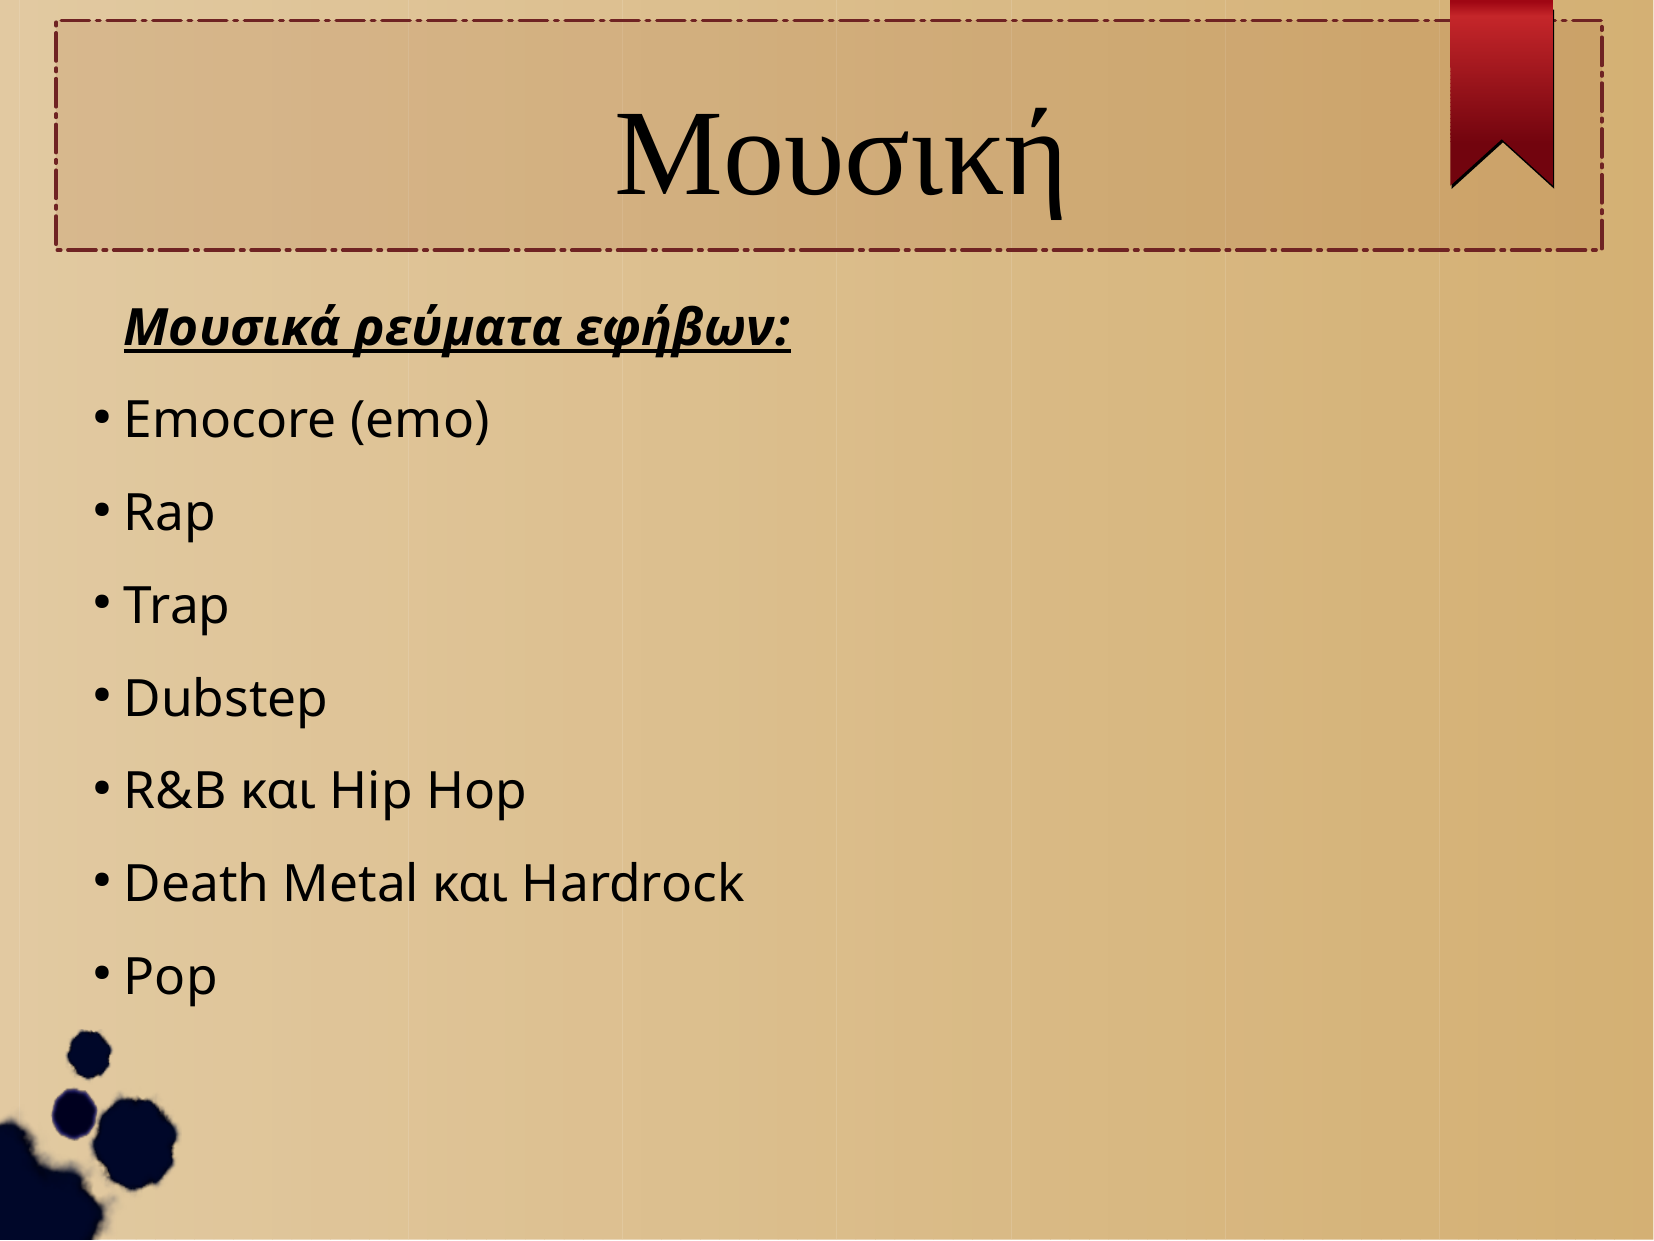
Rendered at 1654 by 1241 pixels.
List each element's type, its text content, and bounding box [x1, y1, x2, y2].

list Μουσικά ρεύματα εφήβων: Emocore (emo) Rap Trap Dubstep R&B και Hip Hop Death Metal και Ηardrock Pop [82, 290, 1571, 1010]
title Μουσική [82, 49, 1571, 257]
